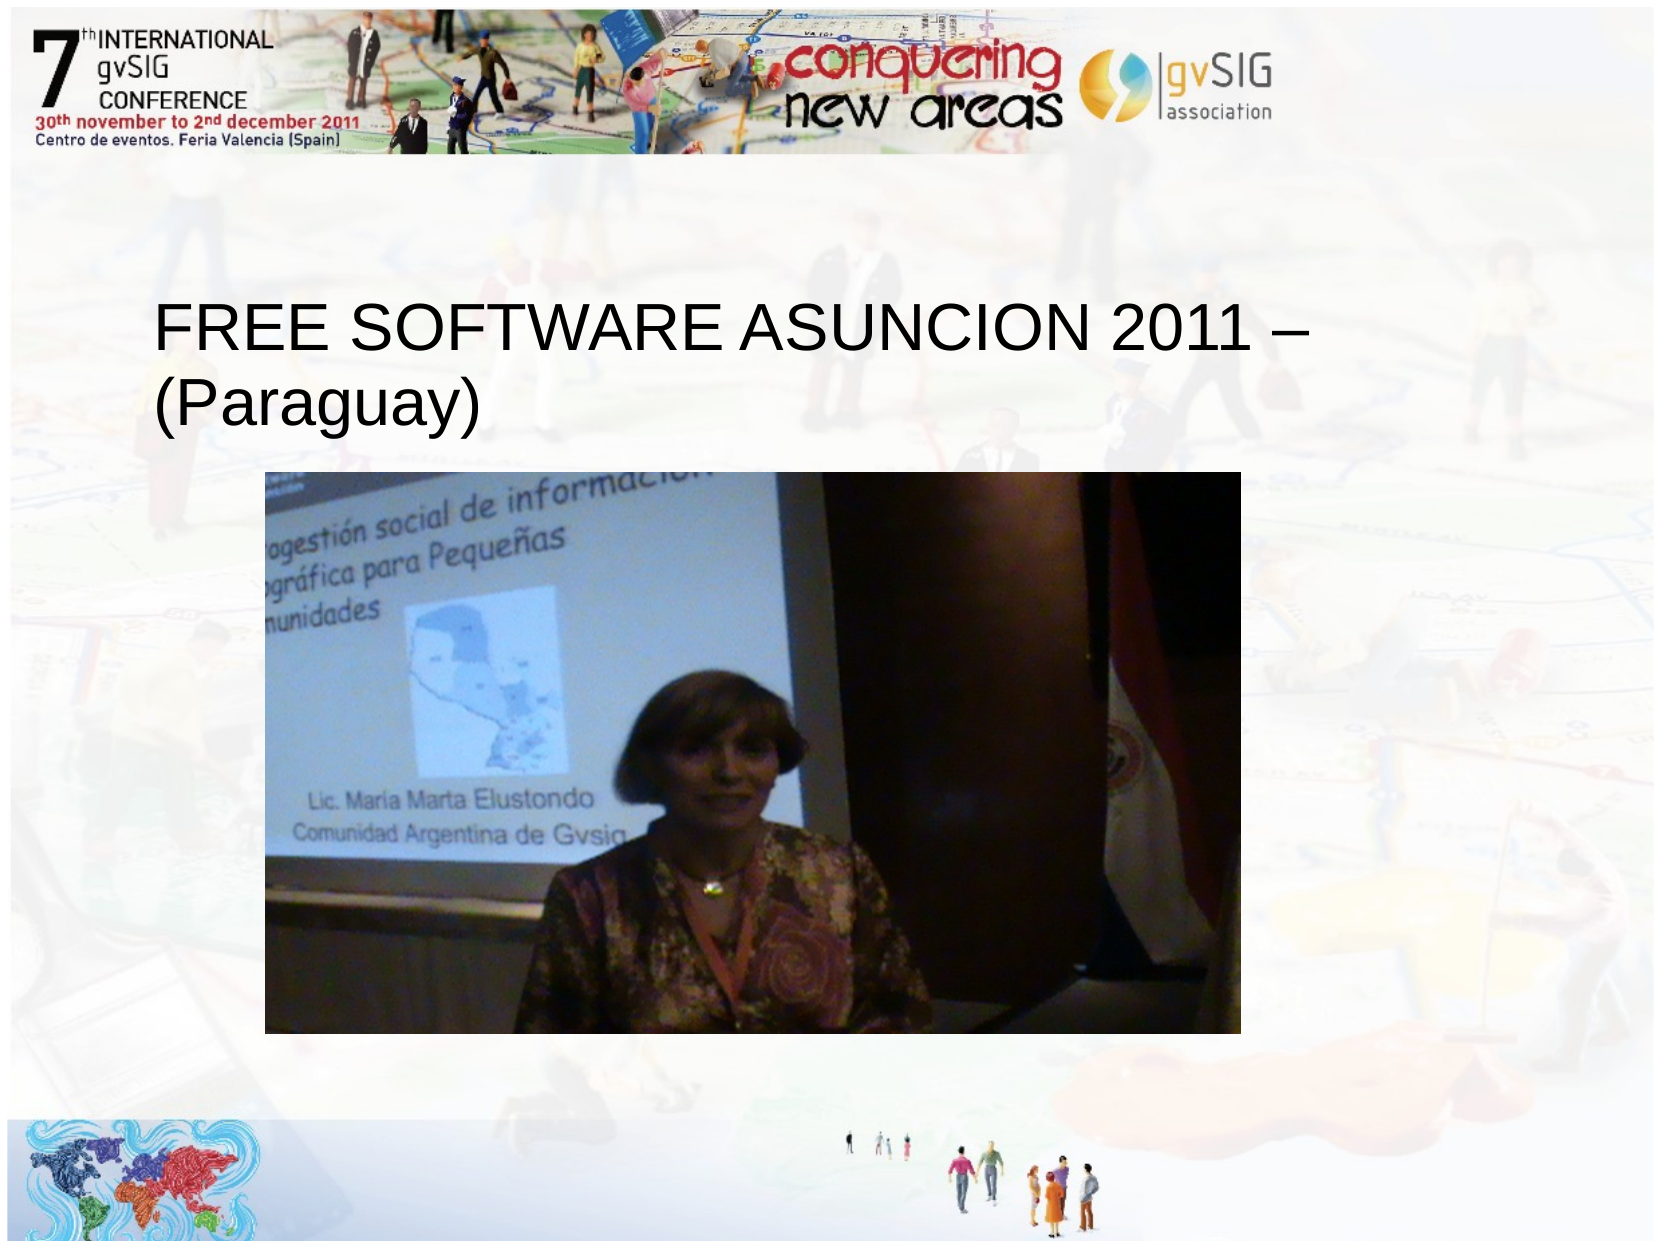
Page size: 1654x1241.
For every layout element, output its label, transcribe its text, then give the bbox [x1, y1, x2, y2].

picture [7, 7, 1654, 1241]
list FREE SOFTWARE ASUNCION 2011 – (Paraguay) [82, 290, 1571, 1109]
